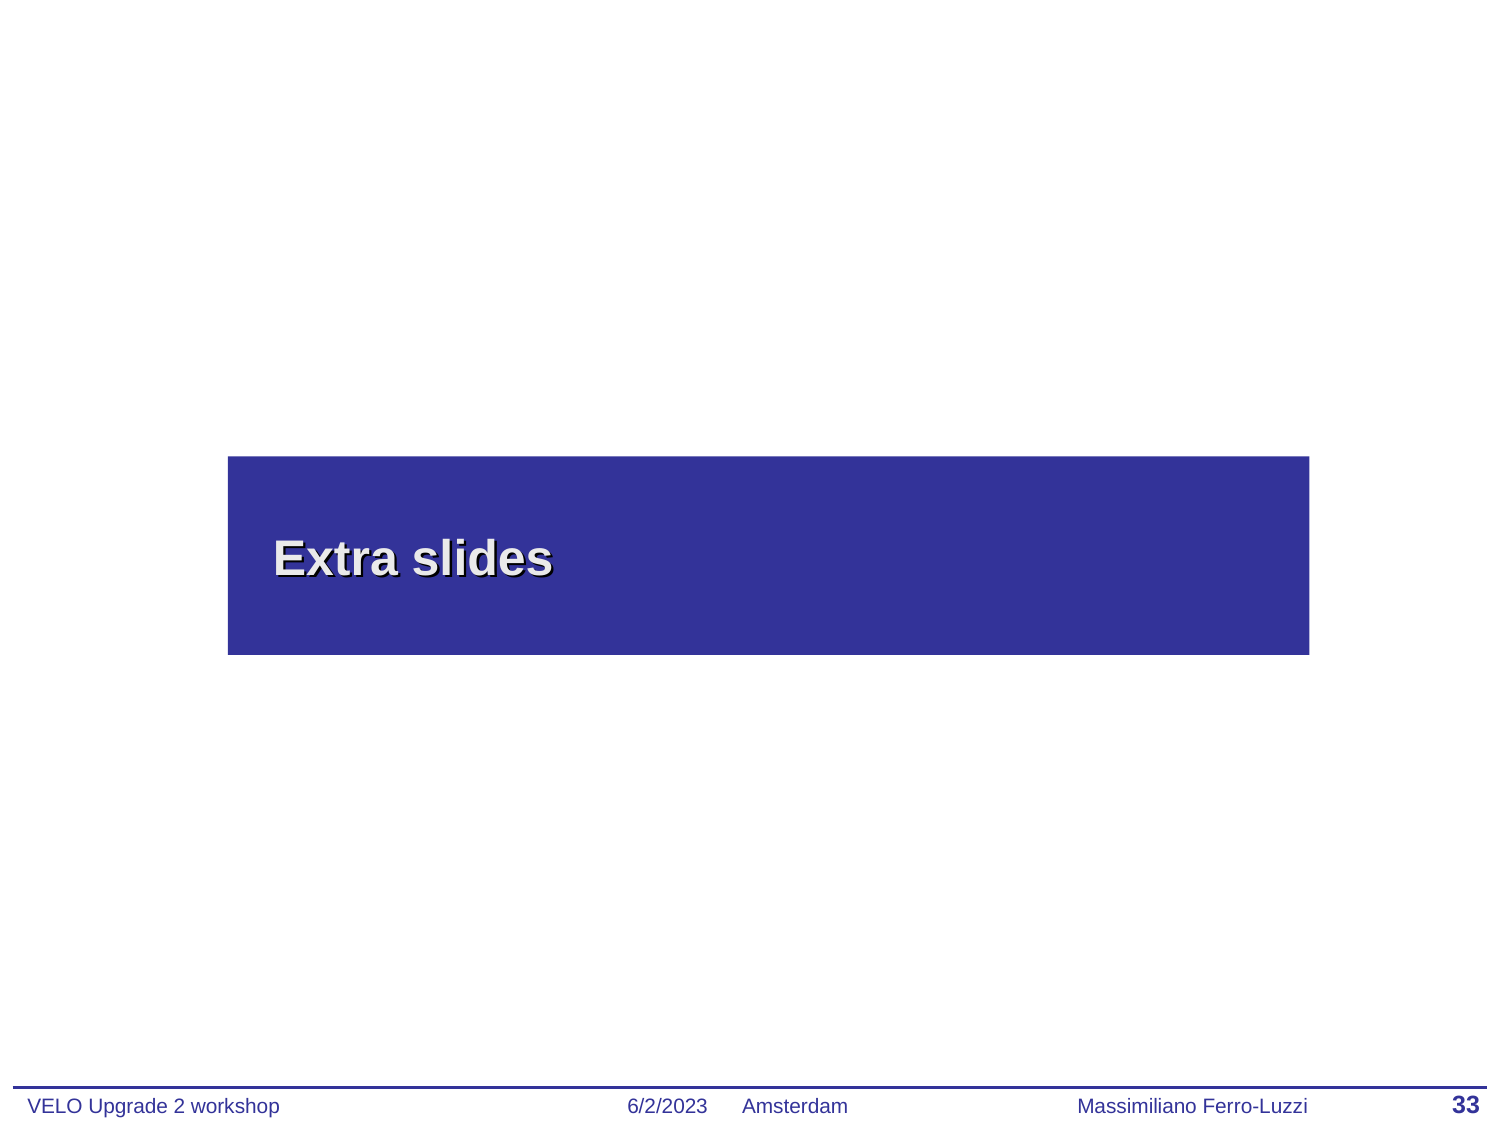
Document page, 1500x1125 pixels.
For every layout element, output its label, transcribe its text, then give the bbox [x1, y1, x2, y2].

title Extra slides [227, 456, 1310, 655]
